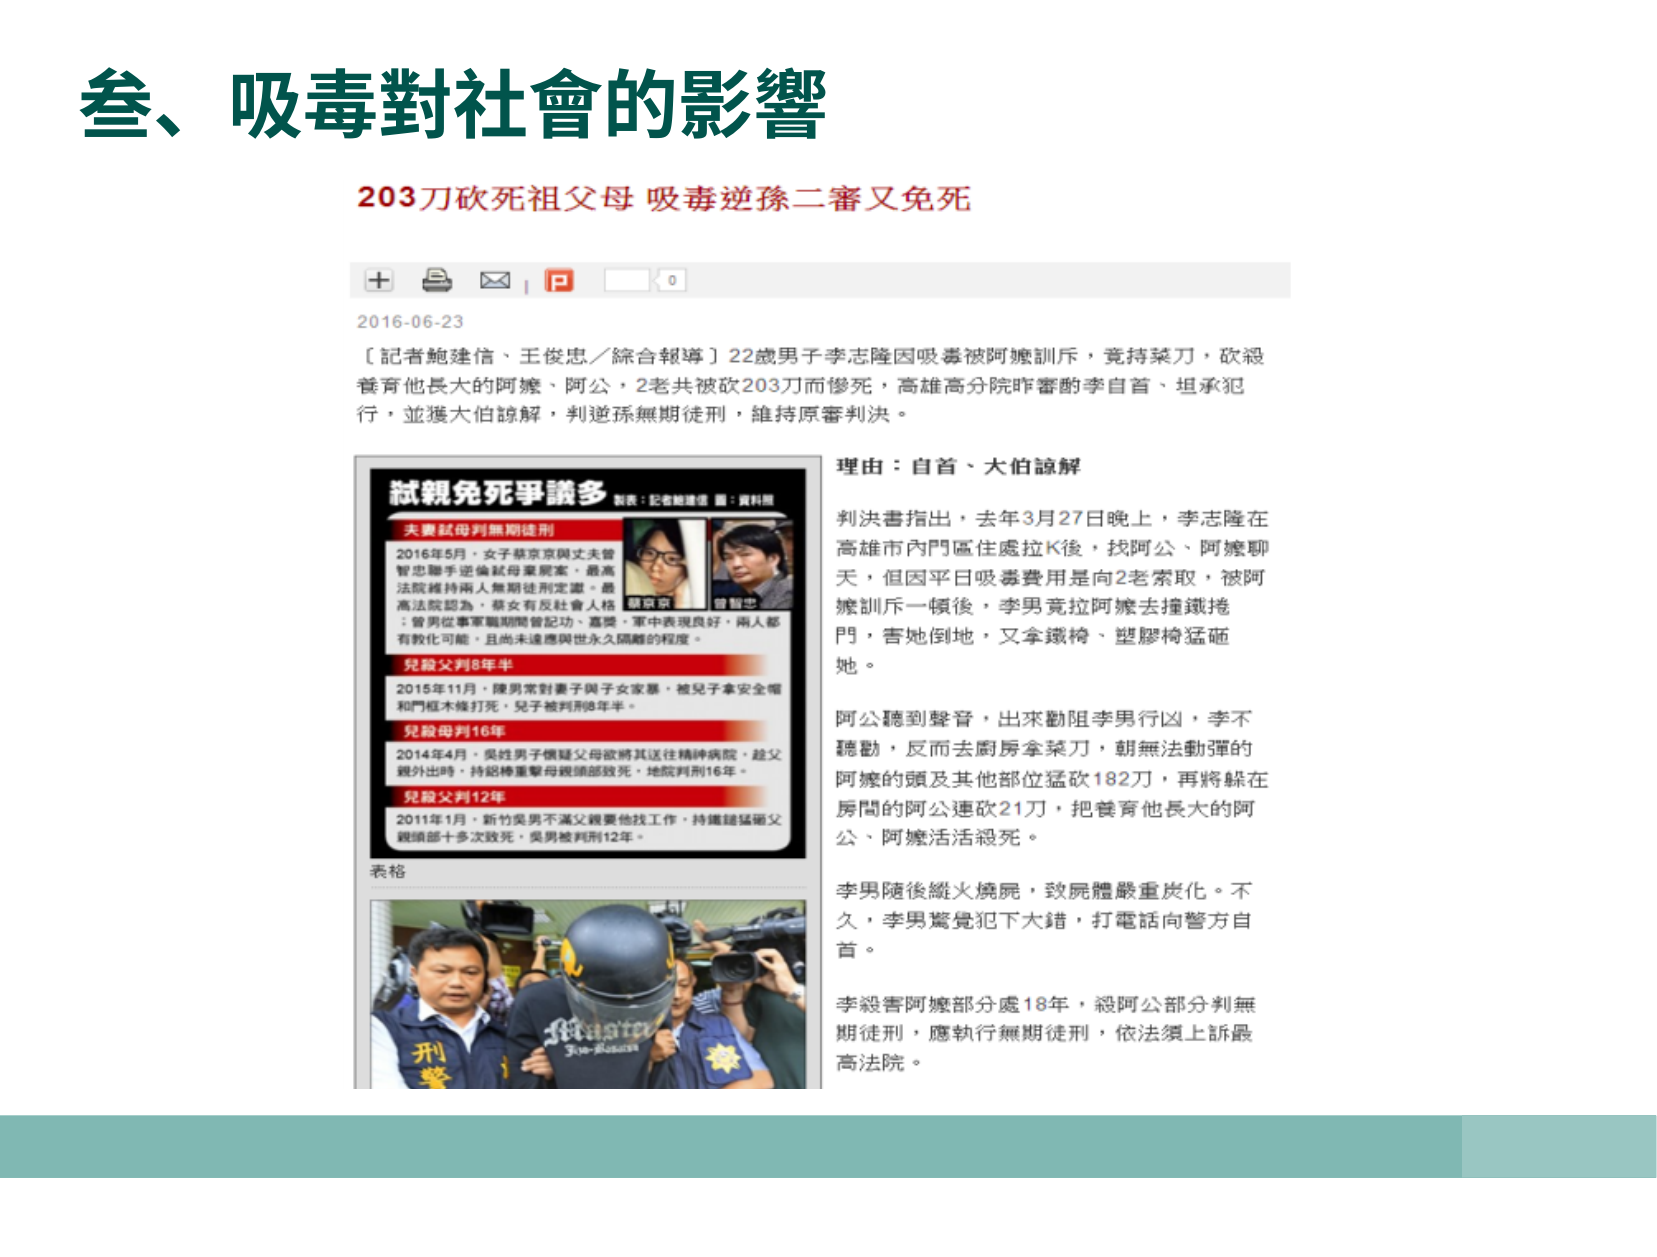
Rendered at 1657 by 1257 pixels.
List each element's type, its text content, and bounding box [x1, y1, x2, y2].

picture [343, 180, 1291, 1089]
text_box 叁、吸毒對社會的影響 [61, 25, 1561, 180]
